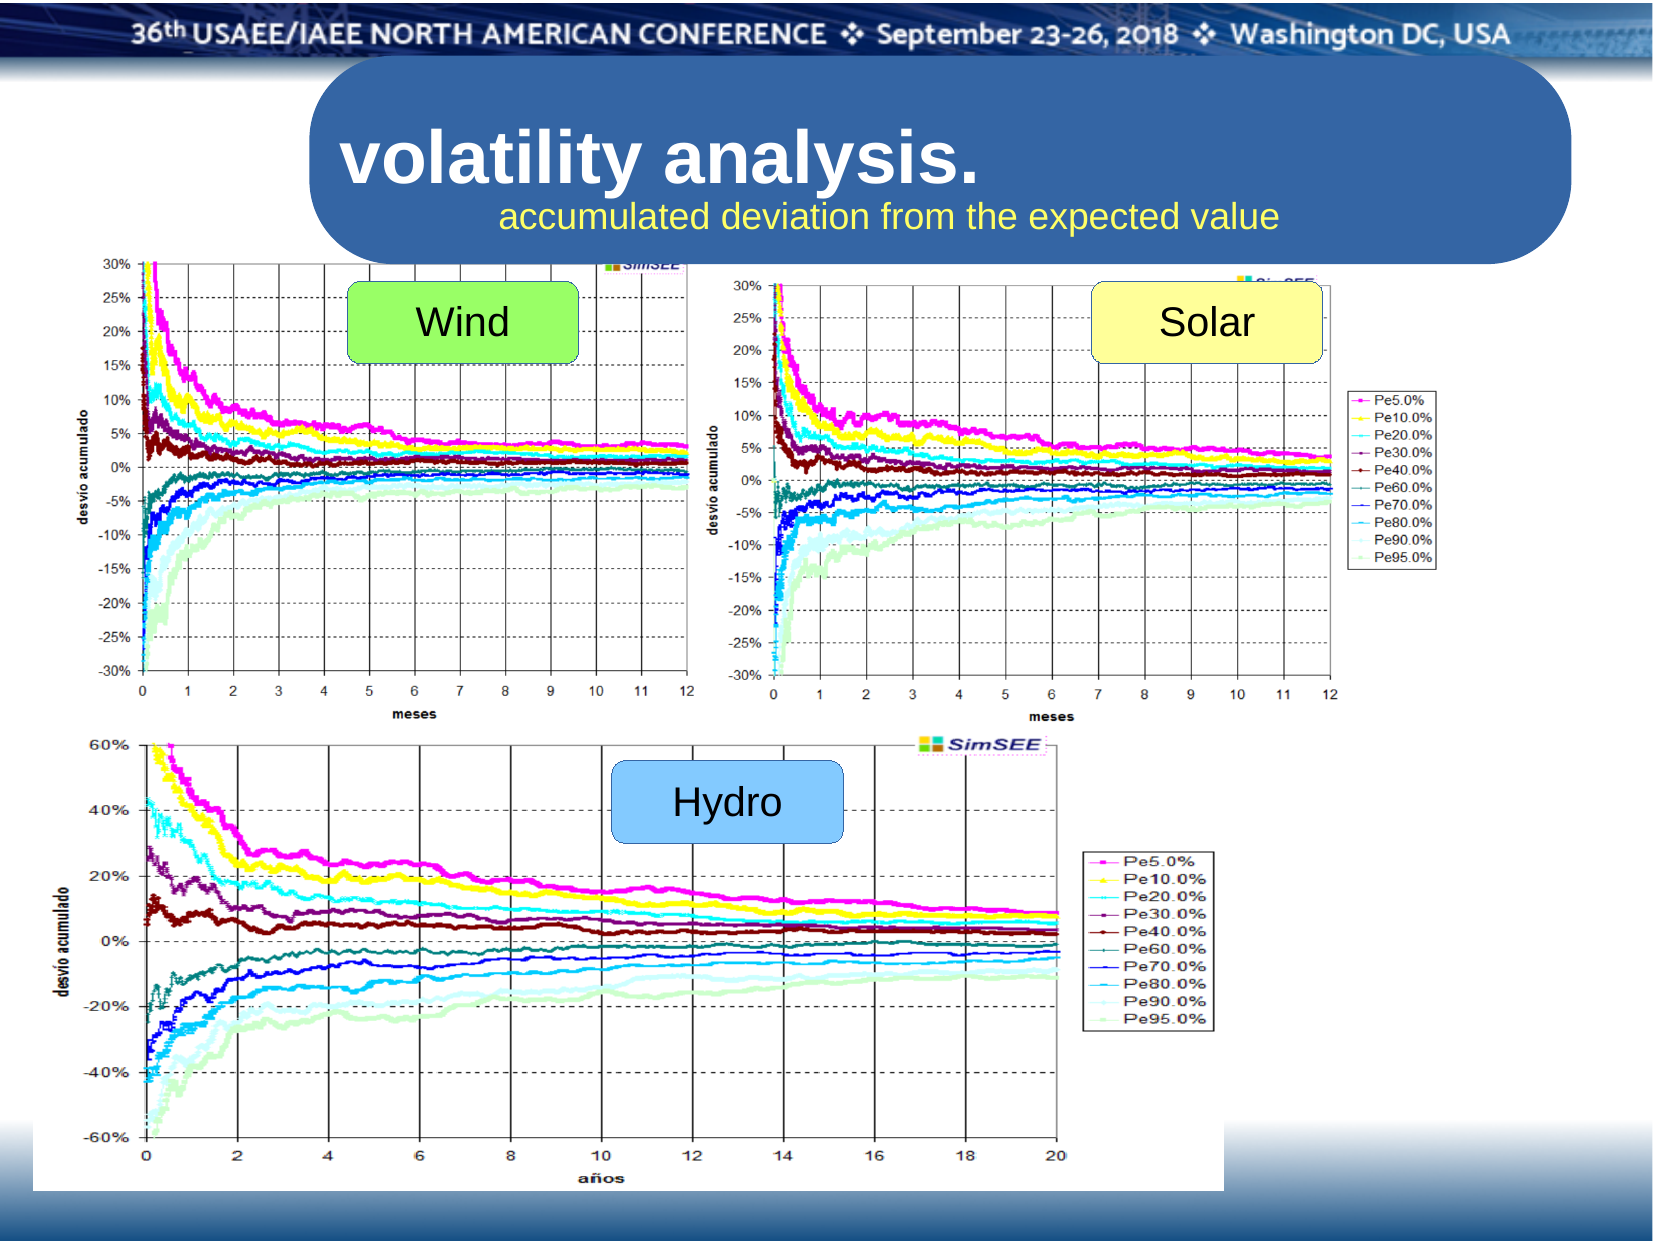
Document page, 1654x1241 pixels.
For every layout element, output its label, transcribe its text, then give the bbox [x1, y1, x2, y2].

text_box volatility analysis. [309, 55, 1572, 265]
picture [0, 3, 1653, 1241]
text_box Wind [347, 281, 579, 364]
text_box accumulated deviation from the expected value [483, 188, 1366, 246]
text_box Hydro [611, 760, 844, 844]
text_box Solar [1091, 281, 1323, 364]
